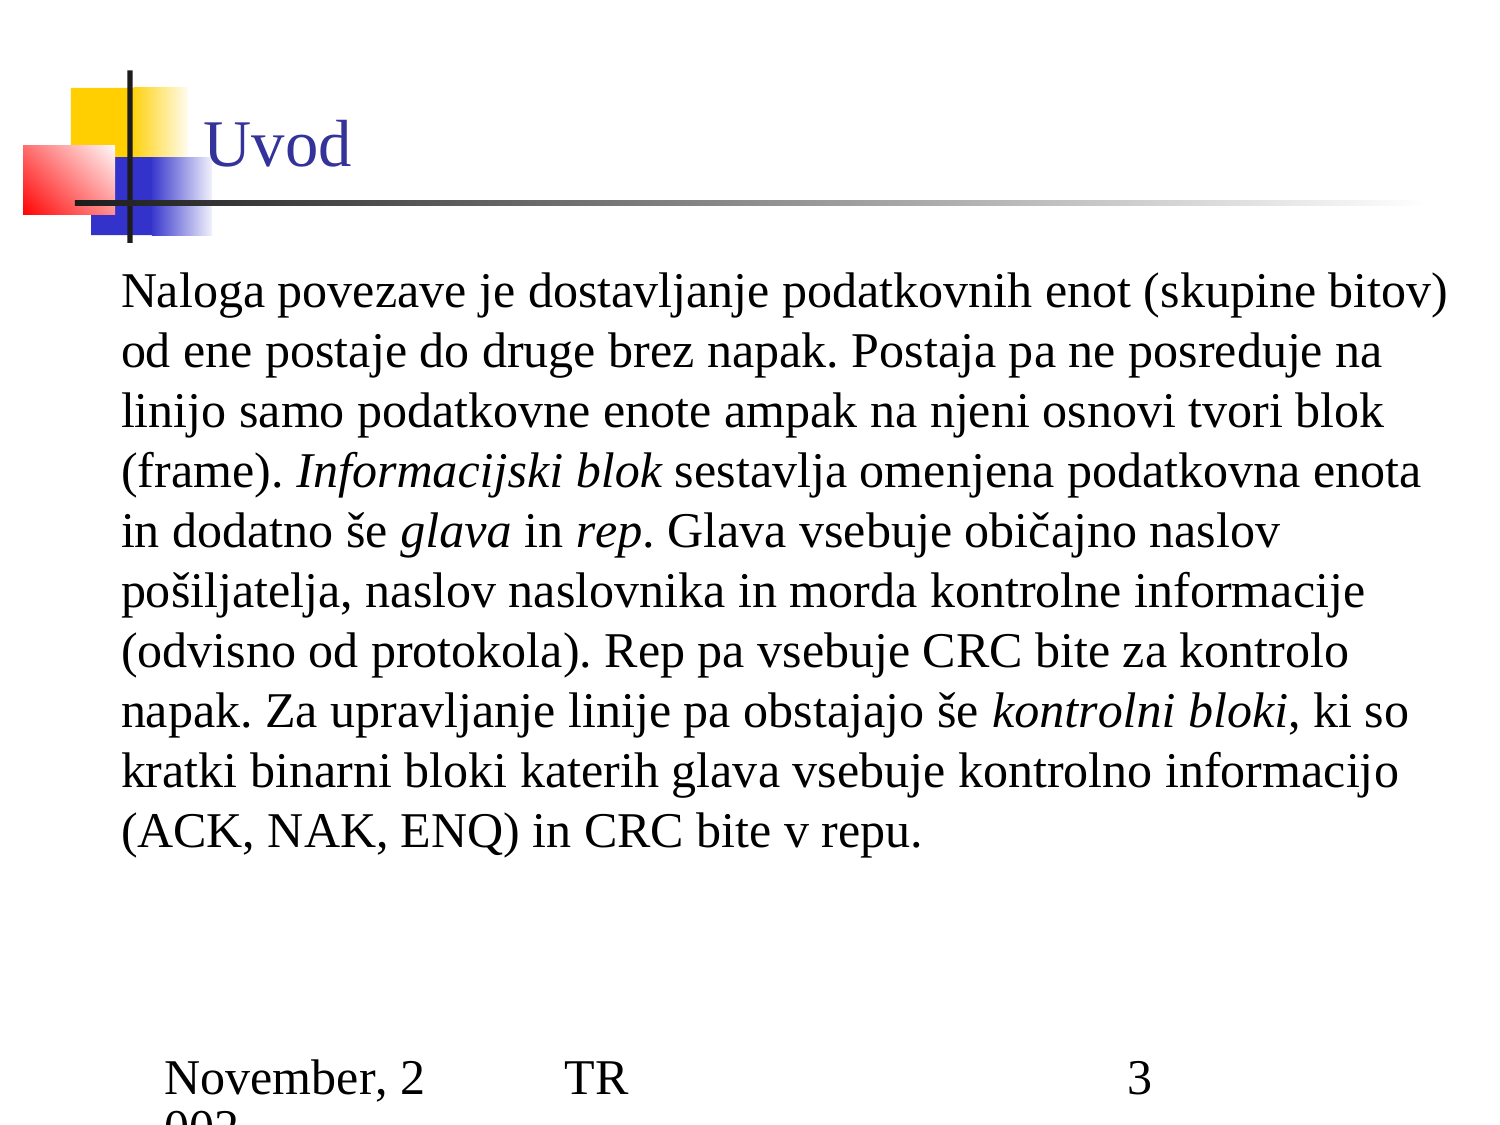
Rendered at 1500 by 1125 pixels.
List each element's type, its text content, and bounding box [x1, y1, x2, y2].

title Uvod [188, 92, 1468, 188]
list Naloga povezave je dostavljanje podatkovnih enot (skupine bitov) od ene postaje do druge brez napak. Postaja pa ne posreduje na linijo samo podatkovne enote ampak na njeni osnovi tvori blok (frame). Informacijski blok sestavlja omenjena podatkovna enota in dodatno še glava in rep. Glava vsebuje običajno naslov pošiljatelja, naslov naslovnika in morda kontrolne informacije (odvisno od protokola). Rep pa vsebuje CRC bite za kontrolo napak. Za upravljanje linije pa obstajajo še kontrolni bloki, ki so kratki binarni bloki katerih glava vsebuje kontrolno informacijo (ACK, NAK, ENQ) in CRC bite v repu. [50, 249, 1469, 1007]
